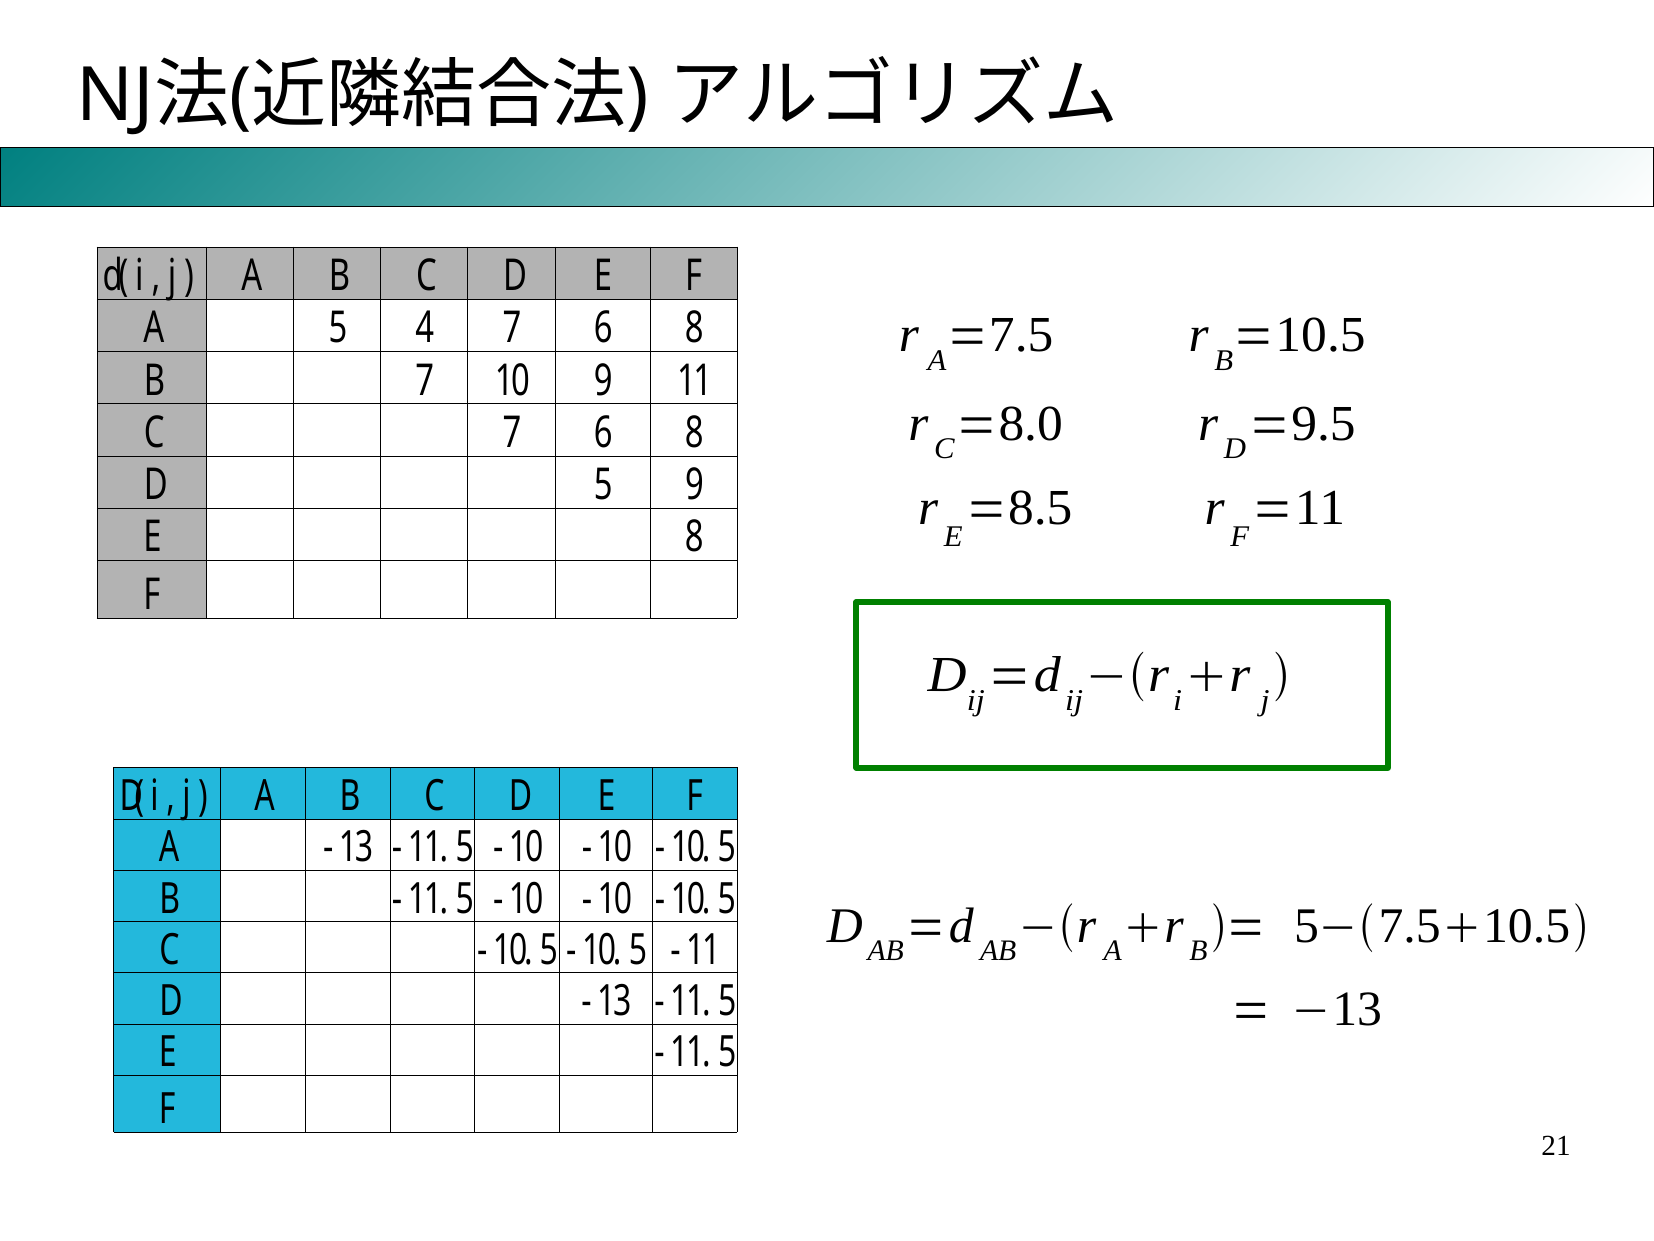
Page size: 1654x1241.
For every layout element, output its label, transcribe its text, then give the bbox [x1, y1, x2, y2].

chart [112, 766, 739, 1134]
chart [817, 885, 1595, 1040]
title NJ法(近隣結合法) アルゴリズム [76, 29, 1565, 148]
chart [95, 245, 739, 621]
chart [885, 295, 1379, 555]
chart [918, 634, 1297, 719]
